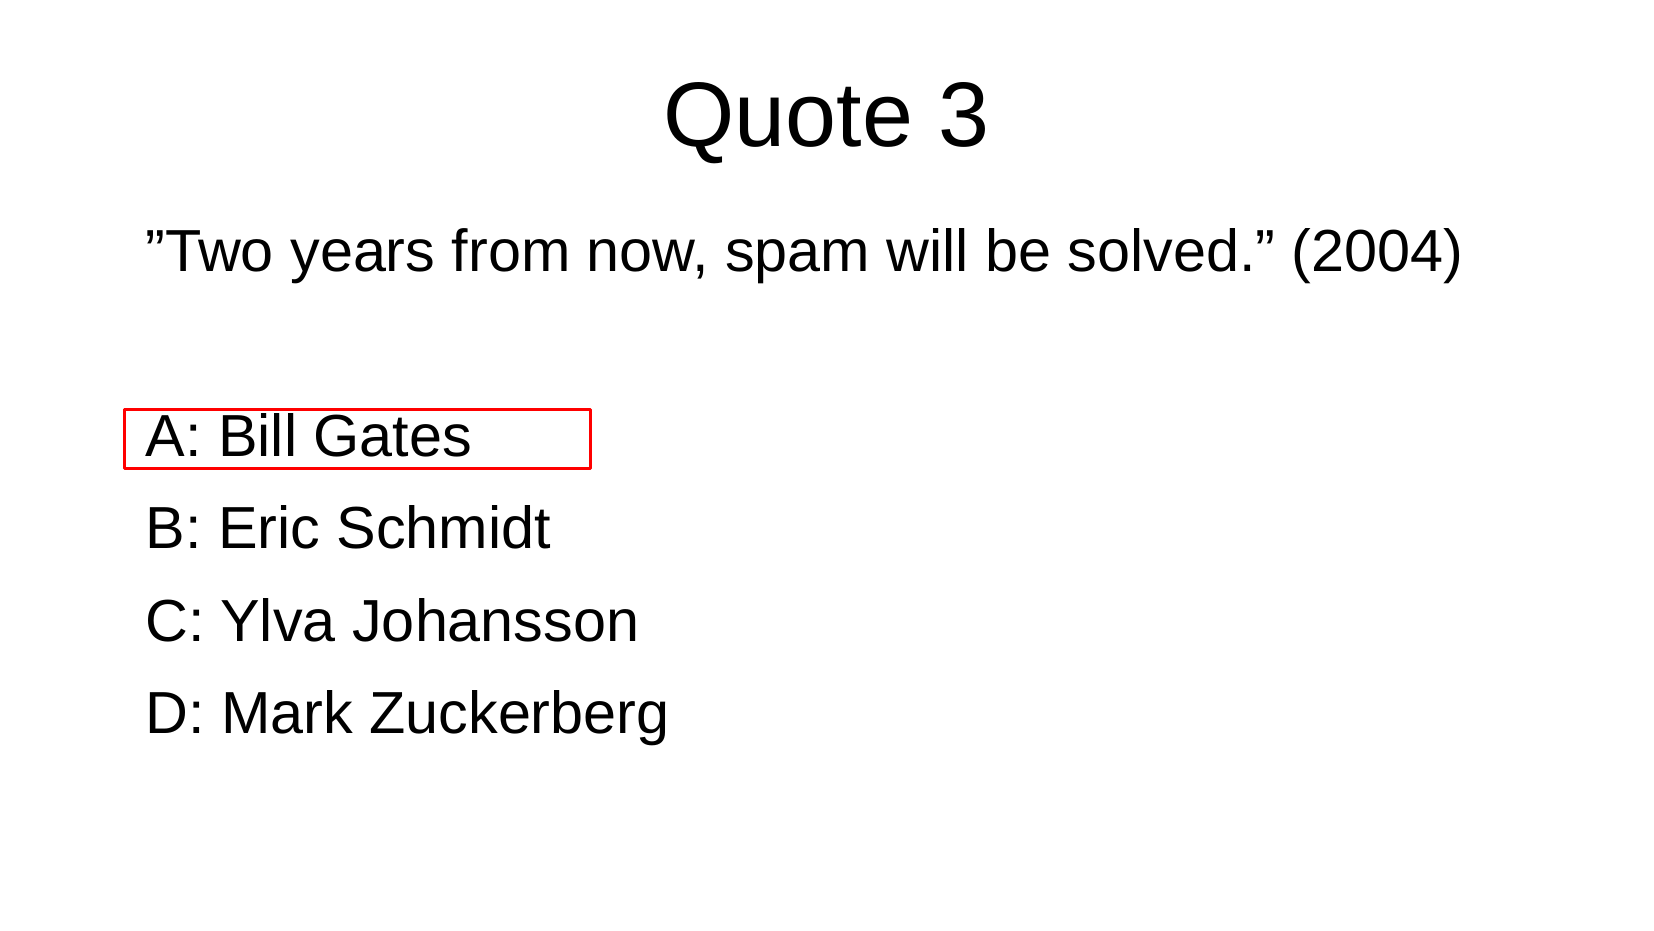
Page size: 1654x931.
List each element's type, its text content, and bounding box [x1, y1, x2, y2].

title Quote 3 [82, 37, 1571, 193]
list ”Two years from now, spam will be solved.” (2004) A: Bill Gates B: Eric Schmidt C: Ylva Johansson D: Mark Zuckerberg [82, 217, 1571, 758]
